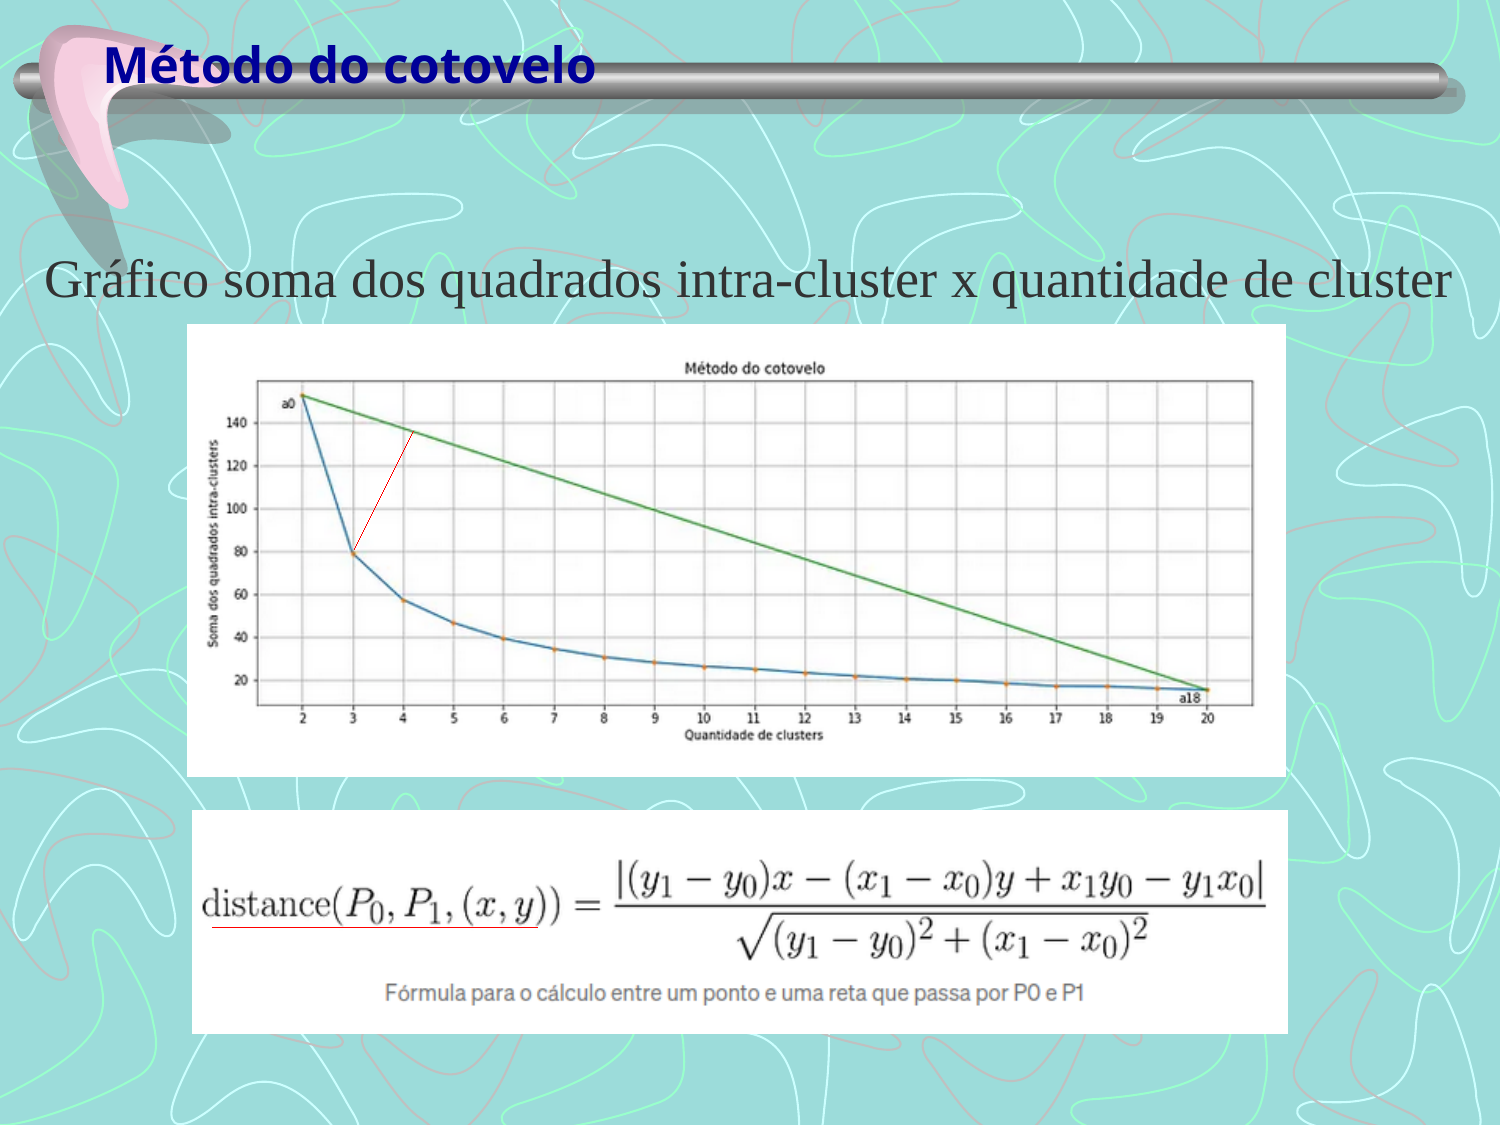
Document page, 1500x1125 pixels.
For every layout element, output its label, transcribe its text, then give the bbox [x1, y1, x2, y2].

picture [192, 810, 1288, 1034]
text_box Gráfico soma dos quadrados intra-cluster x quantidade de cluster [29, 236, 1477, 372]
picture [187, 324, 1286, 777]
title Método do cotovelo [87, 0, 1363, 188]
